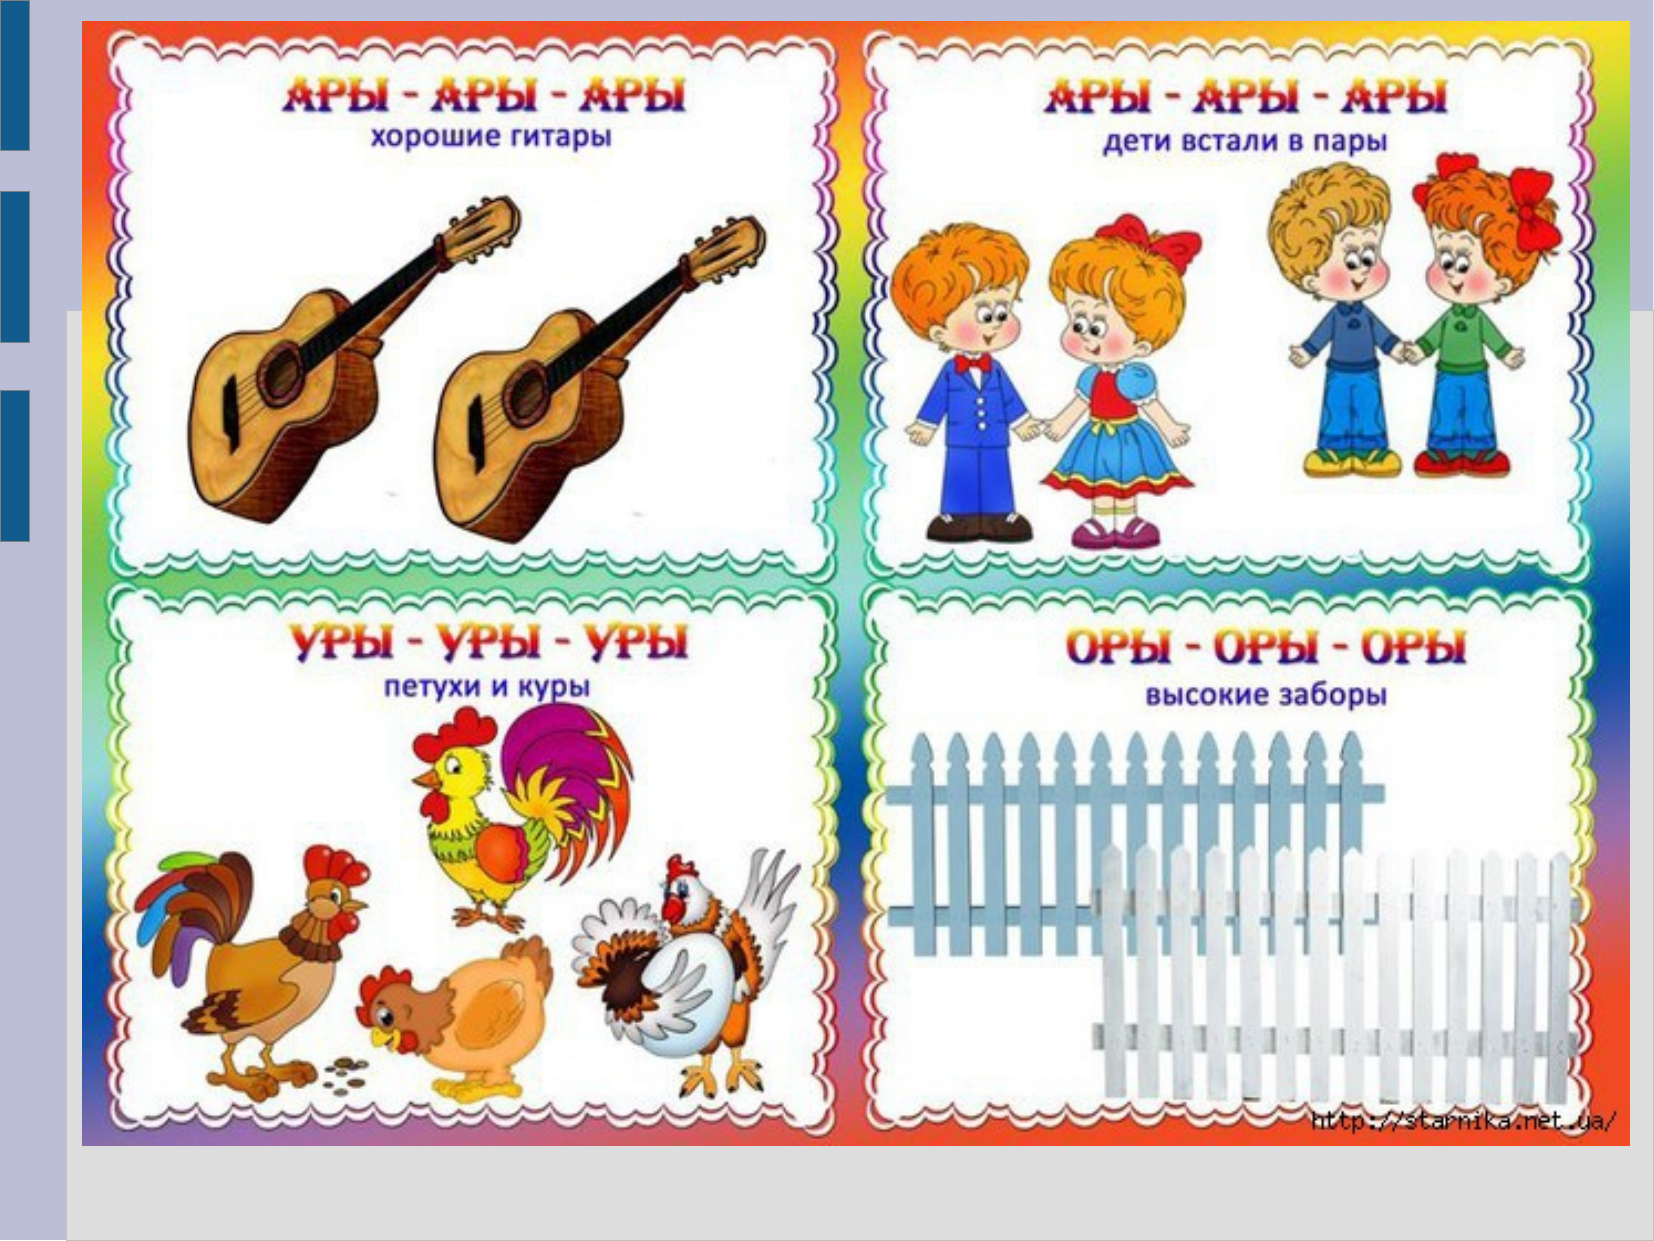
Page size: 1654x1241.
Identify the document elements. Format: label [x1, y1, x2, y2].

picture [82, 21, 1630, 1146]
